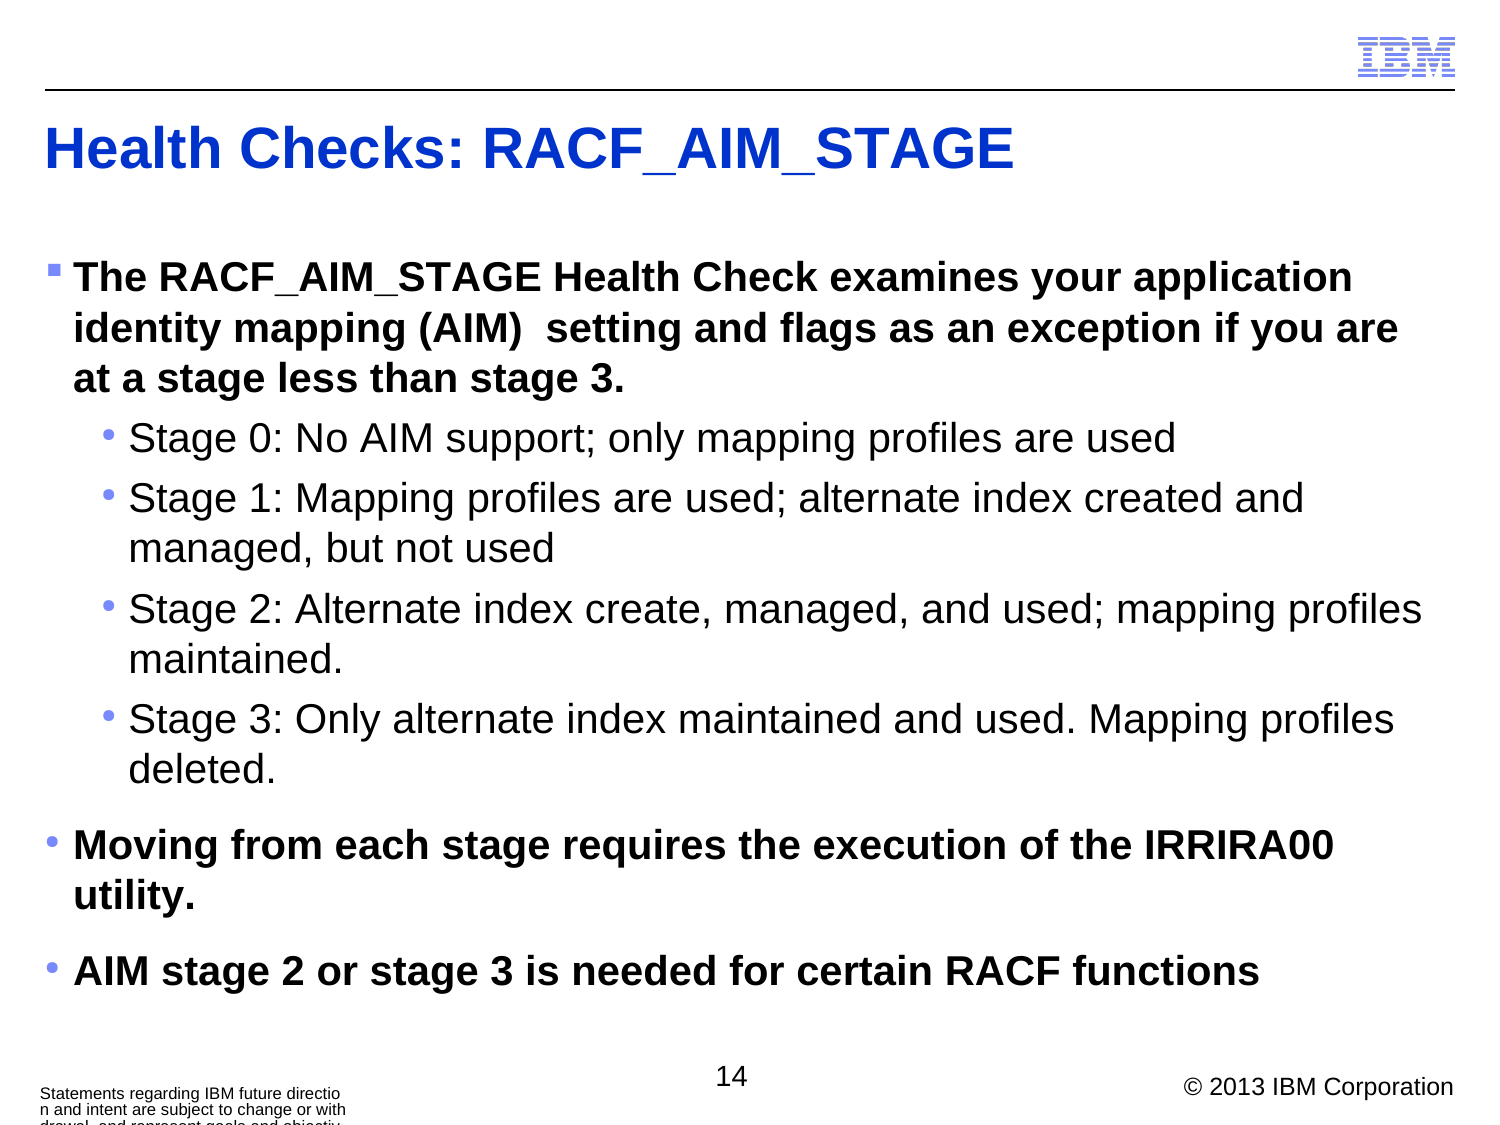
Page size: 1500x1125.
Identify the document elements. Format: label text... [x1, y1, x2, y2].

picture [1358, 37, 1455, 77]
list The RACF_AIM_STAGE Health Check examines your application identity mapping (AIM) setting and flags as an exception if you are at a stage less than stage 3. Stage 0: No AIM support; only mapping profiles are used Stage 1: Mapping profiles are used; alternate index created and managed, but not used Stage 2: Alternate index create, managed, and used; mapping profiles maintained. Stage 3: Only alternate index maintained and used. Mapping profiles deleted. Moving from each stage requires the execution of the IRRIRA00 utility. AIM stage 2 or stage 3 is needed for certain RACF functions [29, 242, 1455, 1002]
title Health Checks: RACF_AIM_STAGE [29, 89, 1455, 211]
